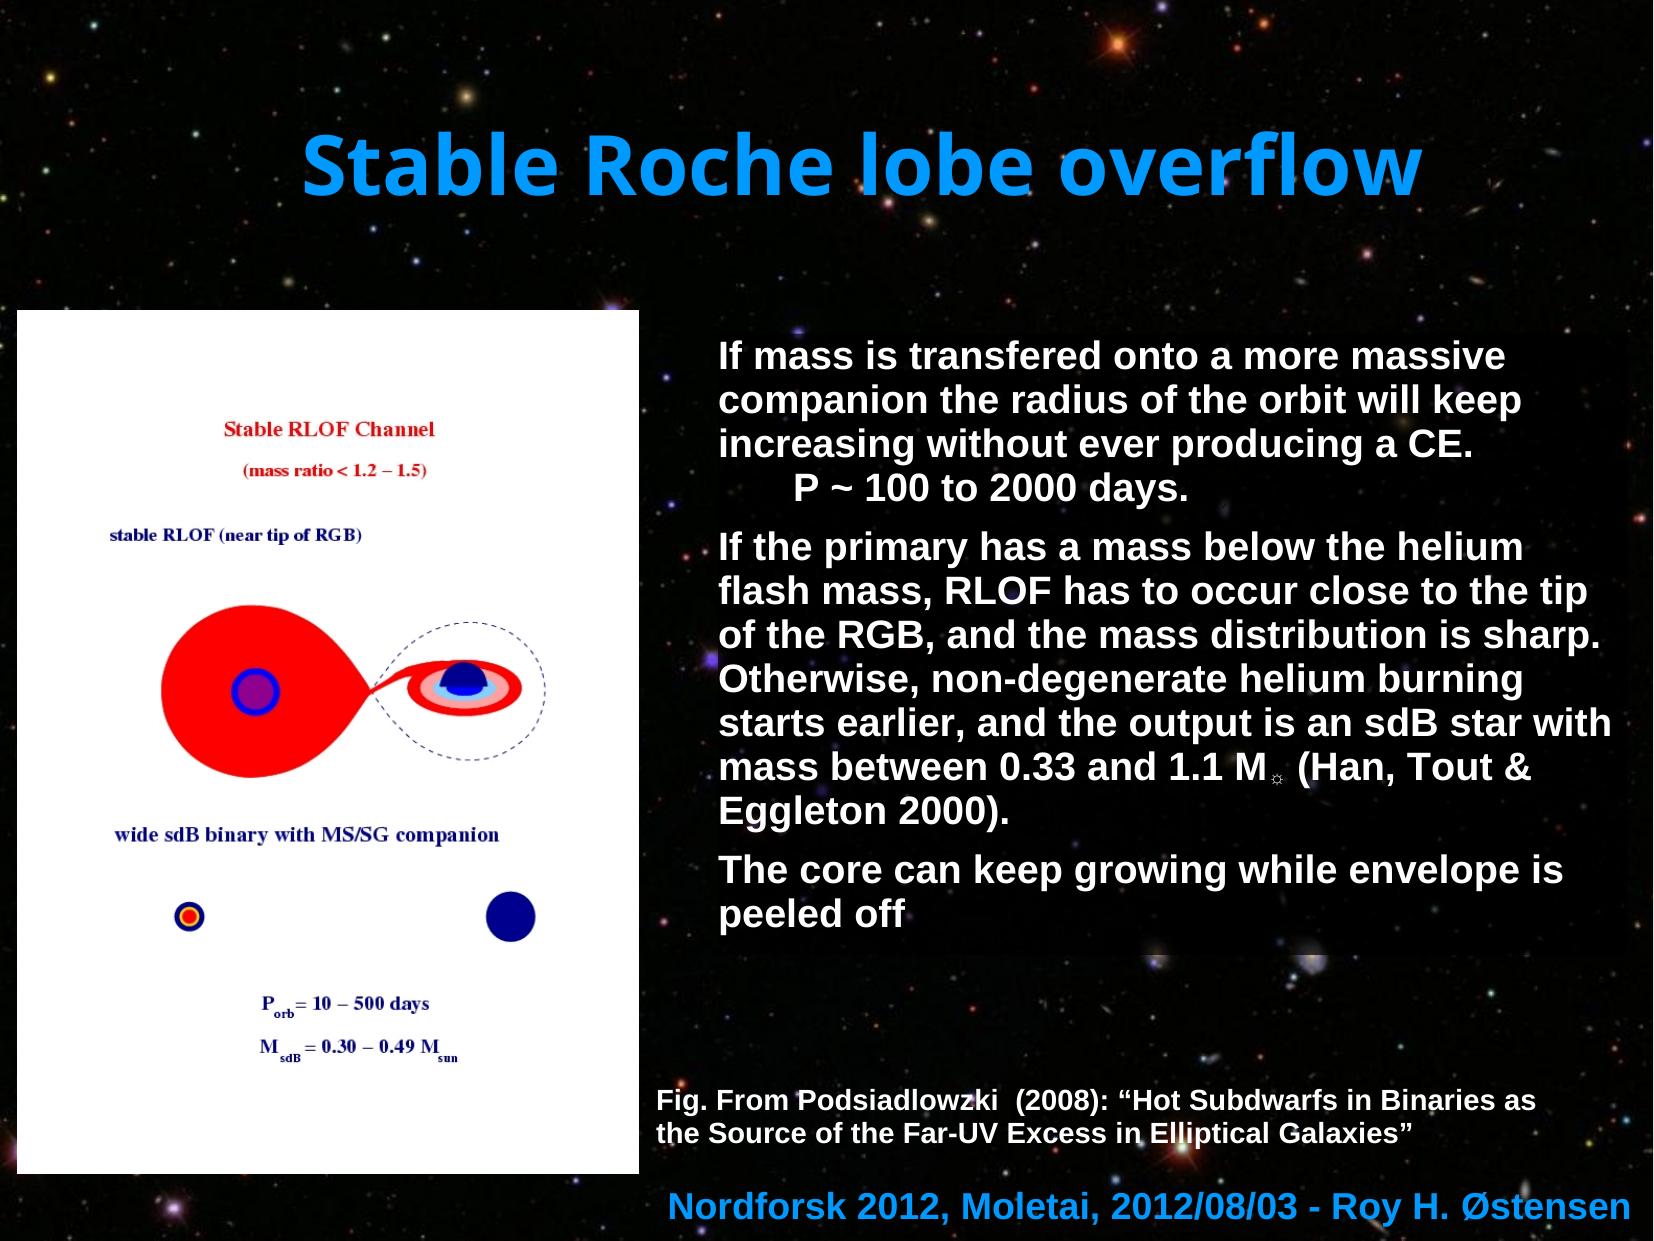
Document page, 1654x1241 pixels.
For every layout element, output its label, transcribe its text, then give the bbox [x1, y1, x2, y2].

title Stable Roche lobe overflow [156, 92, 1569, 234]
list If mass is transfered onto a more massive companion the radius of the orbit will keep increasing without ever producing a CE. P ~ 100 to 2000 days. If the primary has a mass below the helium flash mass, RLOF has to occur close to the tip of the RGB, and the mass distribution is sharp. Otherwise, non-degenerate helium burning starts earlier, and the output is an sdB star with mass between 0.33 and 1.1 M☼ (Han, Tout & Eggleton 2000). The core can keep growing while envelope is peeled off [718, 333, 1628, 955]
picture [0, 0, 1654, 1241]
text_box Fig. From Podsiadlowzki (2008): “Hot Subdwarfs in Binaries as the Source of the Far-UV Excess in Elliptical Galaxies” [655, 1084, 1552, 1157]
